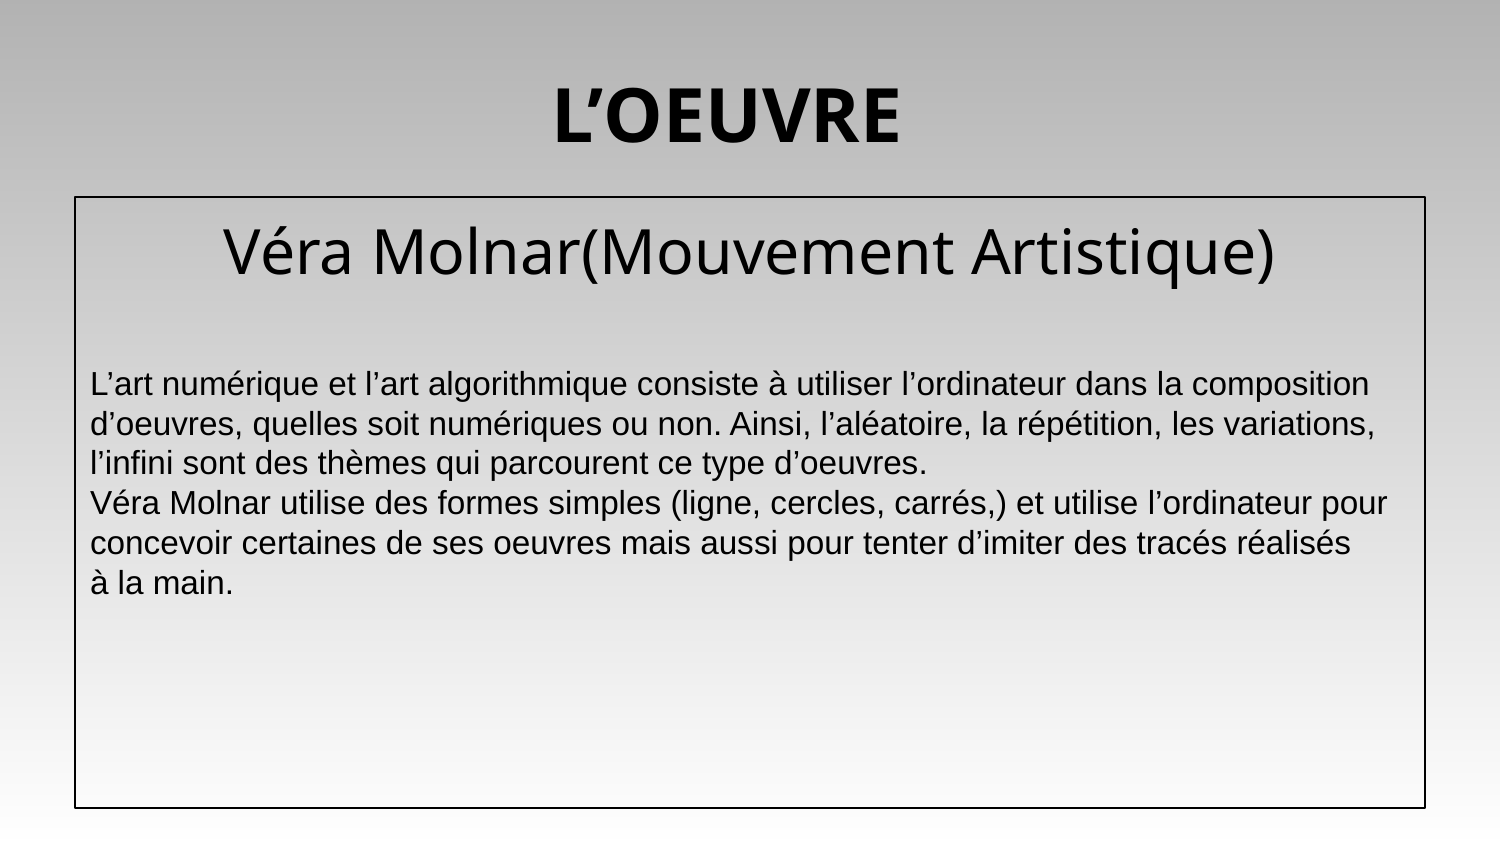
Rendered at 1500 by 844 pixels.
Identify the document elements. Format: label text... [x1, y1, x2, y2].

title L’OEUVRE [51, 32, 1402, 173]
list Véra Molnar(Mouvement Artistique) L’art numérique et l’art algorithmique consiste à utiliser l’ordinateur dans la composition d’oeuvres, quelles soit numériques ou non. Ainsi, l’aléatoire, la répétition, les variations, l’infini sont des thèmes qui parcourent ce type d’oeuvres. Véra Molnar utilise des formes simples (ligne, cercles, carrés,) et utilise l’ordinateur pour concevoir certaines de ses oeuvres mais aussi pour tenter d’imiter des tracés réalisés à la main. [75, 196, 1425, 809]
